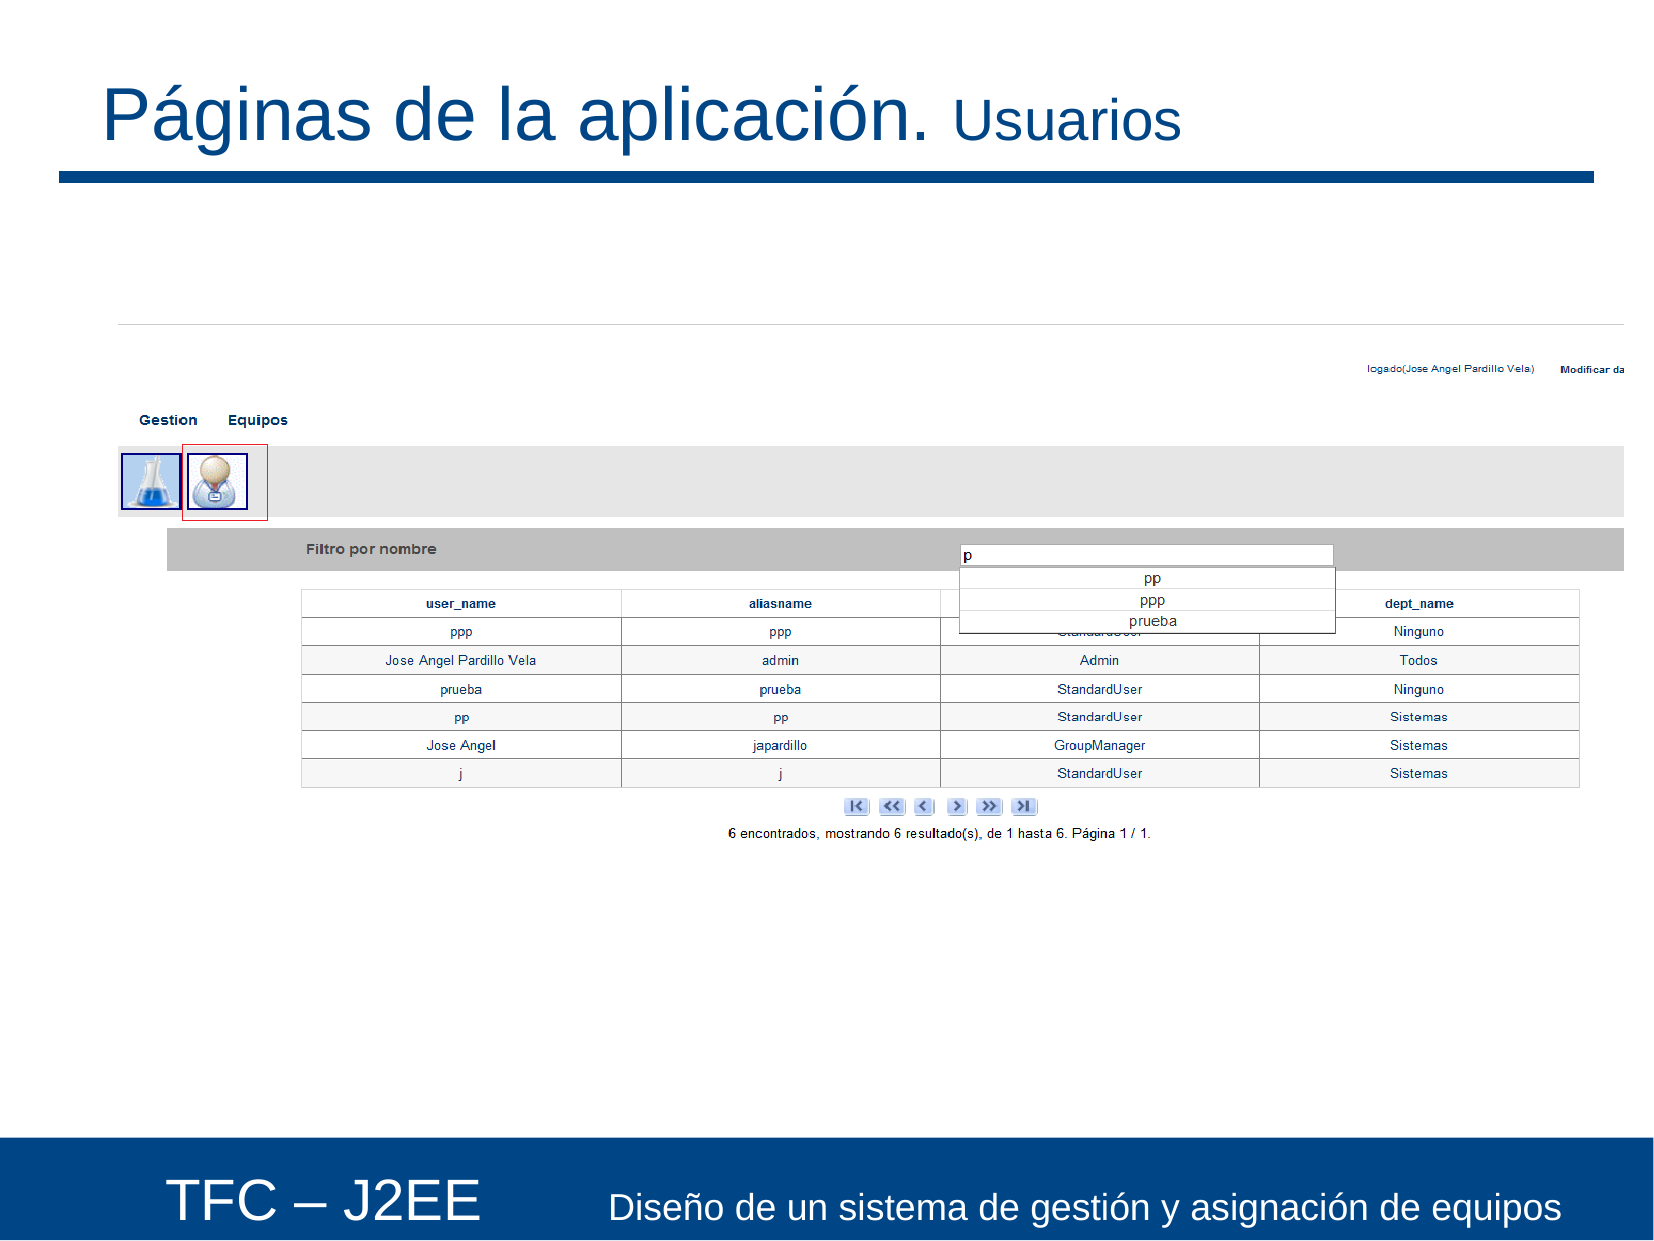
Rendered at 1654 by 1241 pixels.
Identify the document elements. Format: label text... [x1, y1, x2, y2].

title TFC – J2EE Diseño de un sistema de gestión y asignación de equipos [0, 1137, 1654, 1241]
picture [118, 324, 1624, 916]
text_box Páginas de la aplicación. Usuarios [81, 59, 1205, 170]
